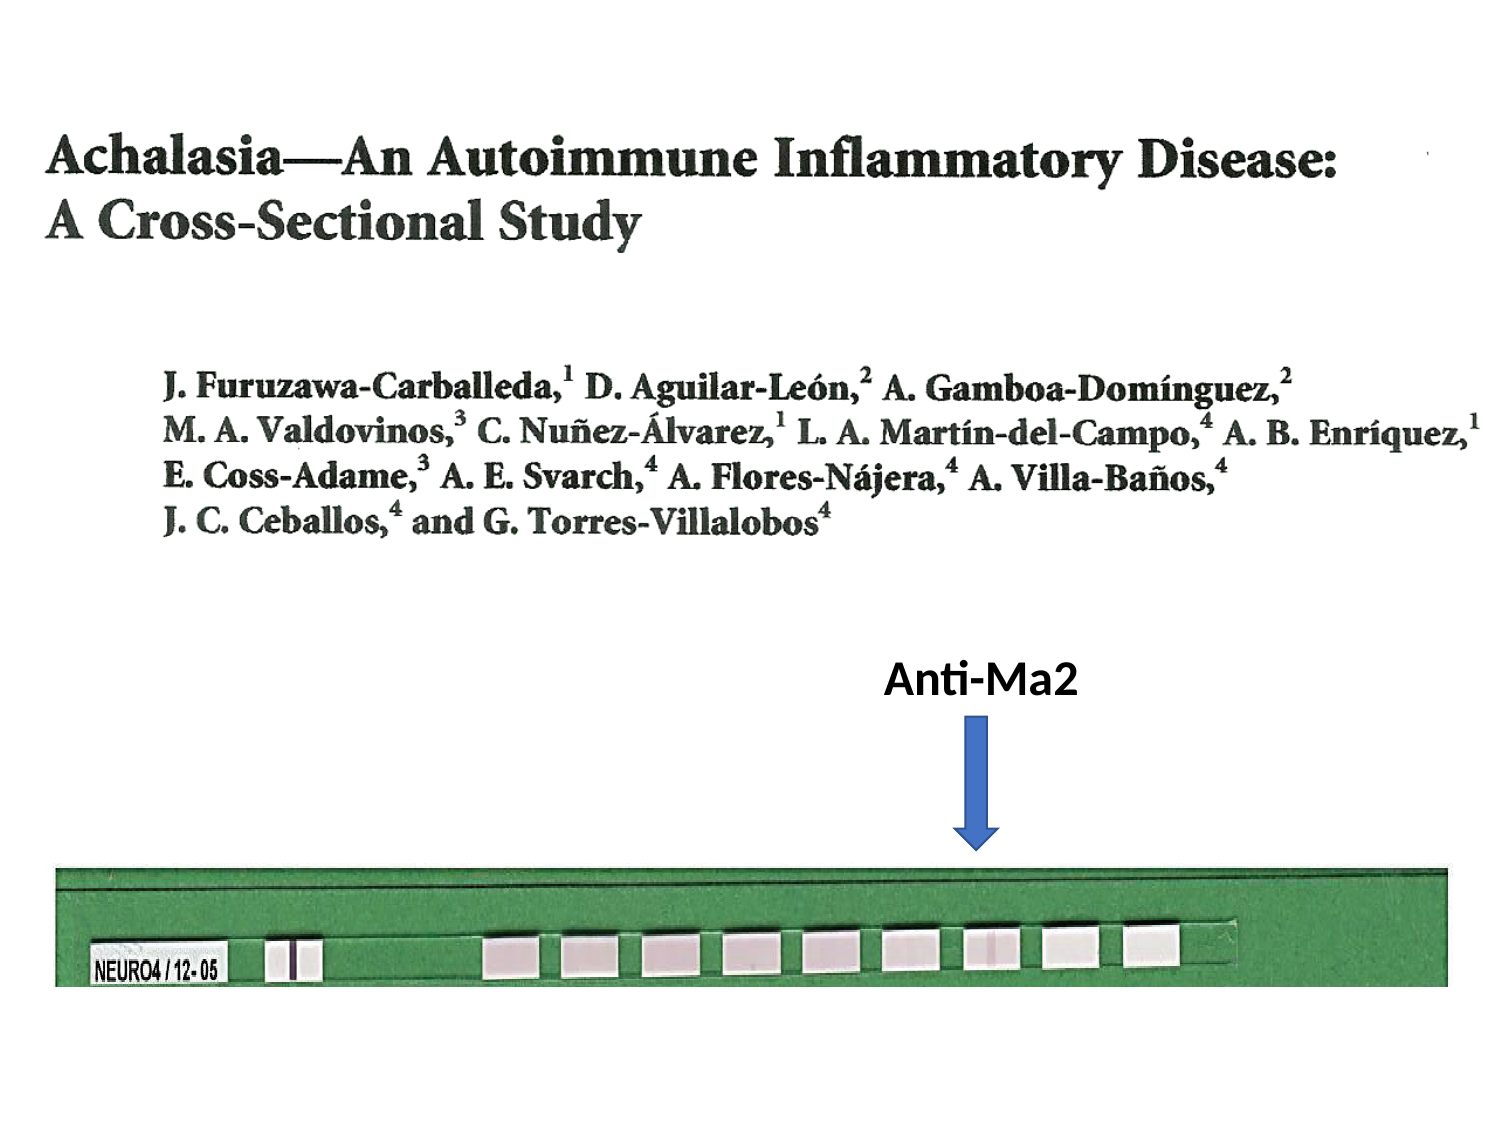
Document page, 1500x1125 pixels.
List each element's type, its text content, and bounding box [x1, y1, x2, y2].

picture [12, 104, 1500, 562]
text_box [954, 716, 998, 851]
picture [0, 854, 1498, 987]
text_box Anti-Ma2 [869, 638, 1097, 714]
